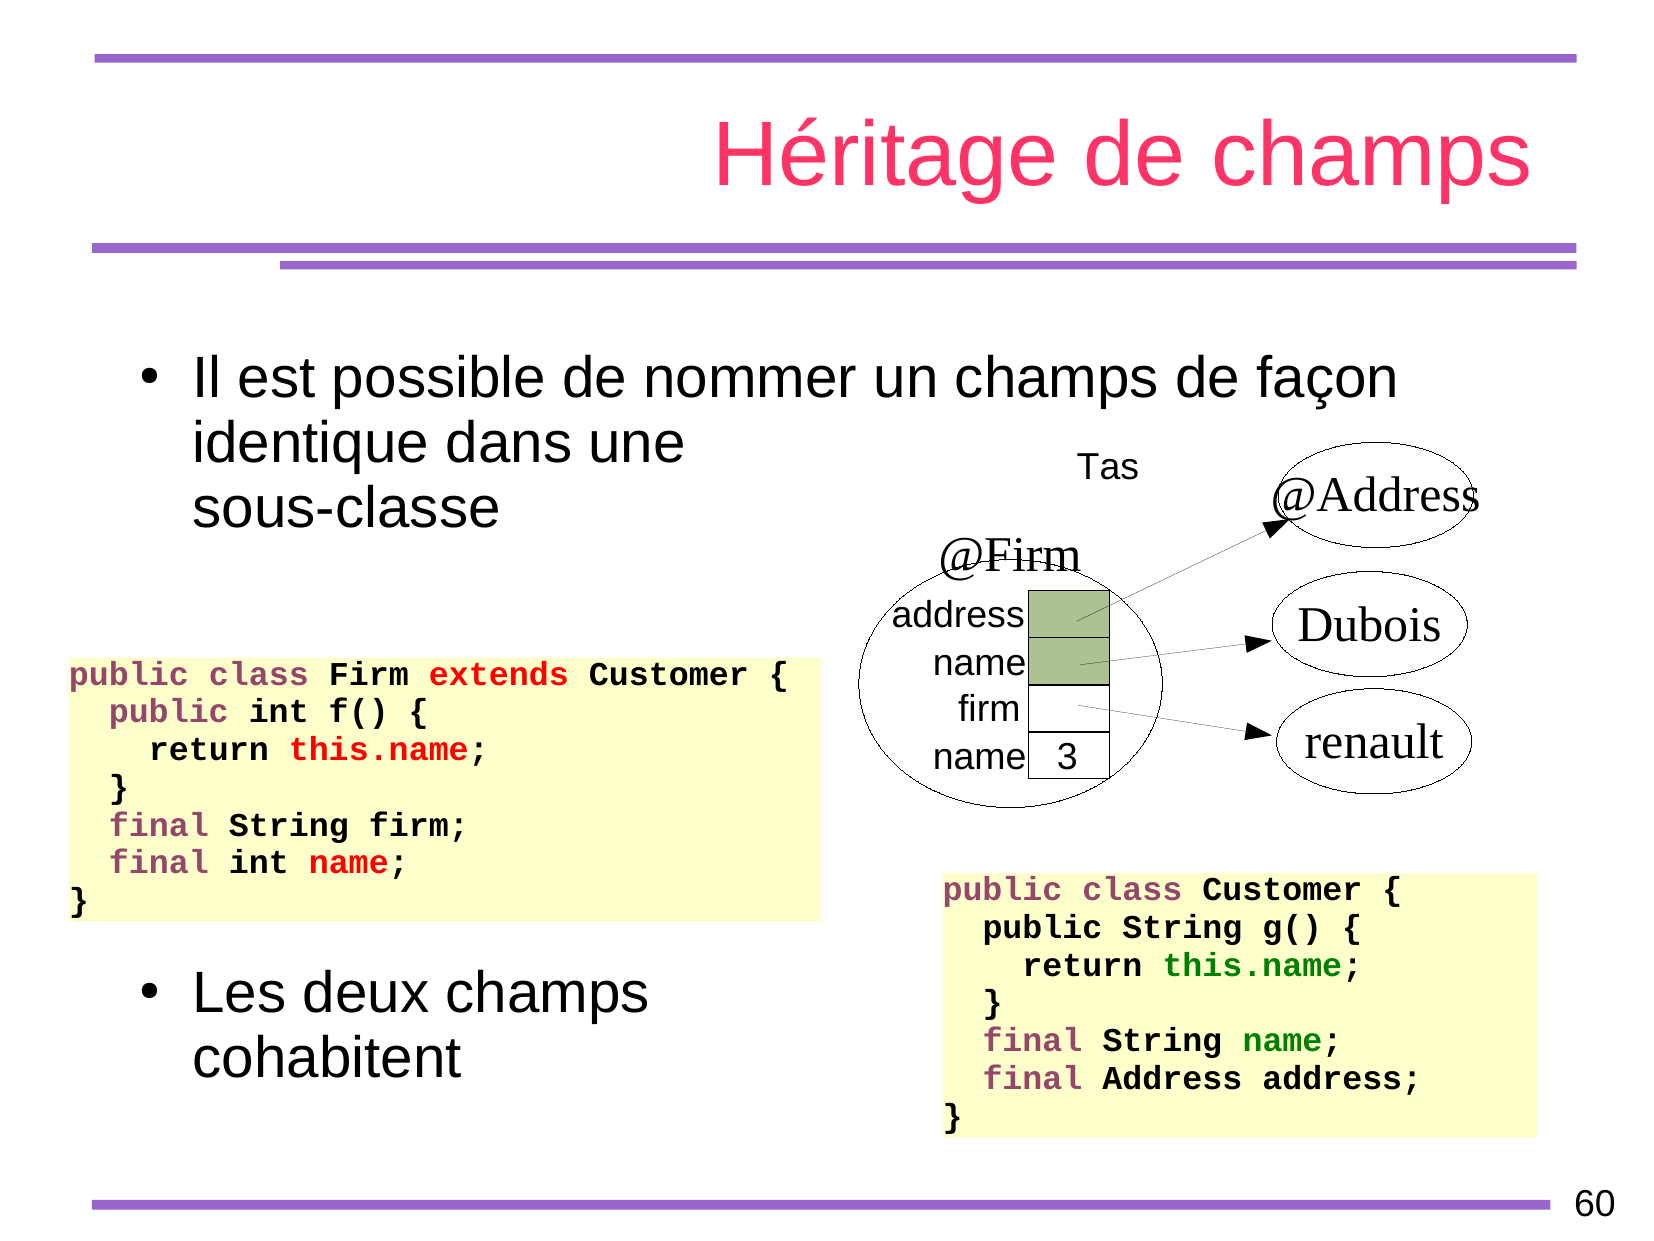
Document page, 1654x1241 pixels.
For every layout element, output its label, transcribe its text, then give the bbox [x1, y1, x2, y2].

text_box @Firm [938, 526, 1083, 582]
text_box @Address [1287, 491, 1298, 507]
list Il est possible de nommer un champs de façon identique dans une sous-classe Les deux champs cohabitent [121, 344, 1534, 1141]
text_box Dubois [1272, 571, 1468, 677]
text_box @Address [1278, 442, 1473, 548]
text_box renault [1276, 688, 1472, 794]
text_box name [932, 640, 1027, 684]
text_box public class Firm extends Customer { public int f() { return this.name; } final String firm; final int name; } [68, 657, 821, 922]
text_box [1028, 590, 1110, 685]
text_box Tas [1076, 445, 1140, 488]
text_box 3 [1056, 735, 1079, 778]
text_box public class Customer { public String g() { return this.name; } final String name; final Address address; } [942, 873, 1537, 1138]
title Héritage de champs [121, 49, 1534, 257]
text_box firm [958, 687, 1021, 730]
text_box address [891, 593, 1027, 636]
text_box name [932, 735, 1027, 778]
